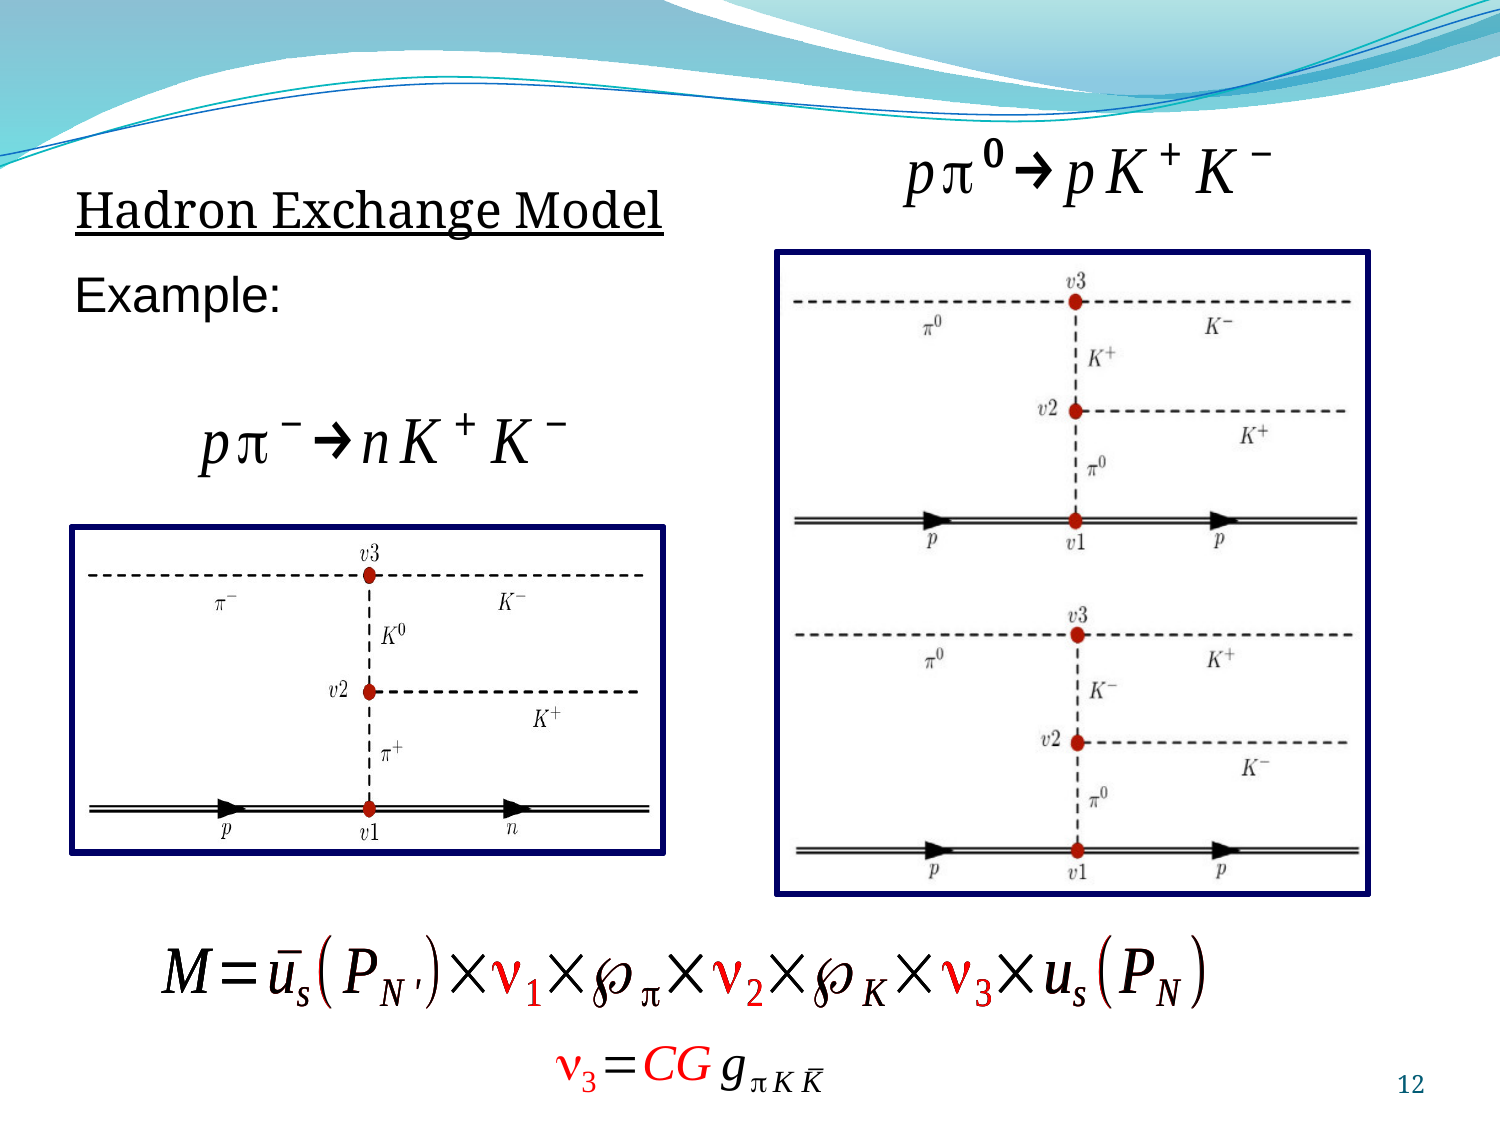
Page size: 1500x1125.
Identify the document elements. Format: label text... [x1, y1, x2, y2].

title Hadron Exchange Model [75, 115, 1425, 303]
chart [885, 135, 1293, 211]
chart [180, 404, 585, 480]
text_box Example: [60, 259, 316, 330]
chart [144, 930, 1221, 1017]
picture [75, 530, 661, 850]
picture [780, 254, 1366, 891]
chart [540, 1035, 841, 1100]
